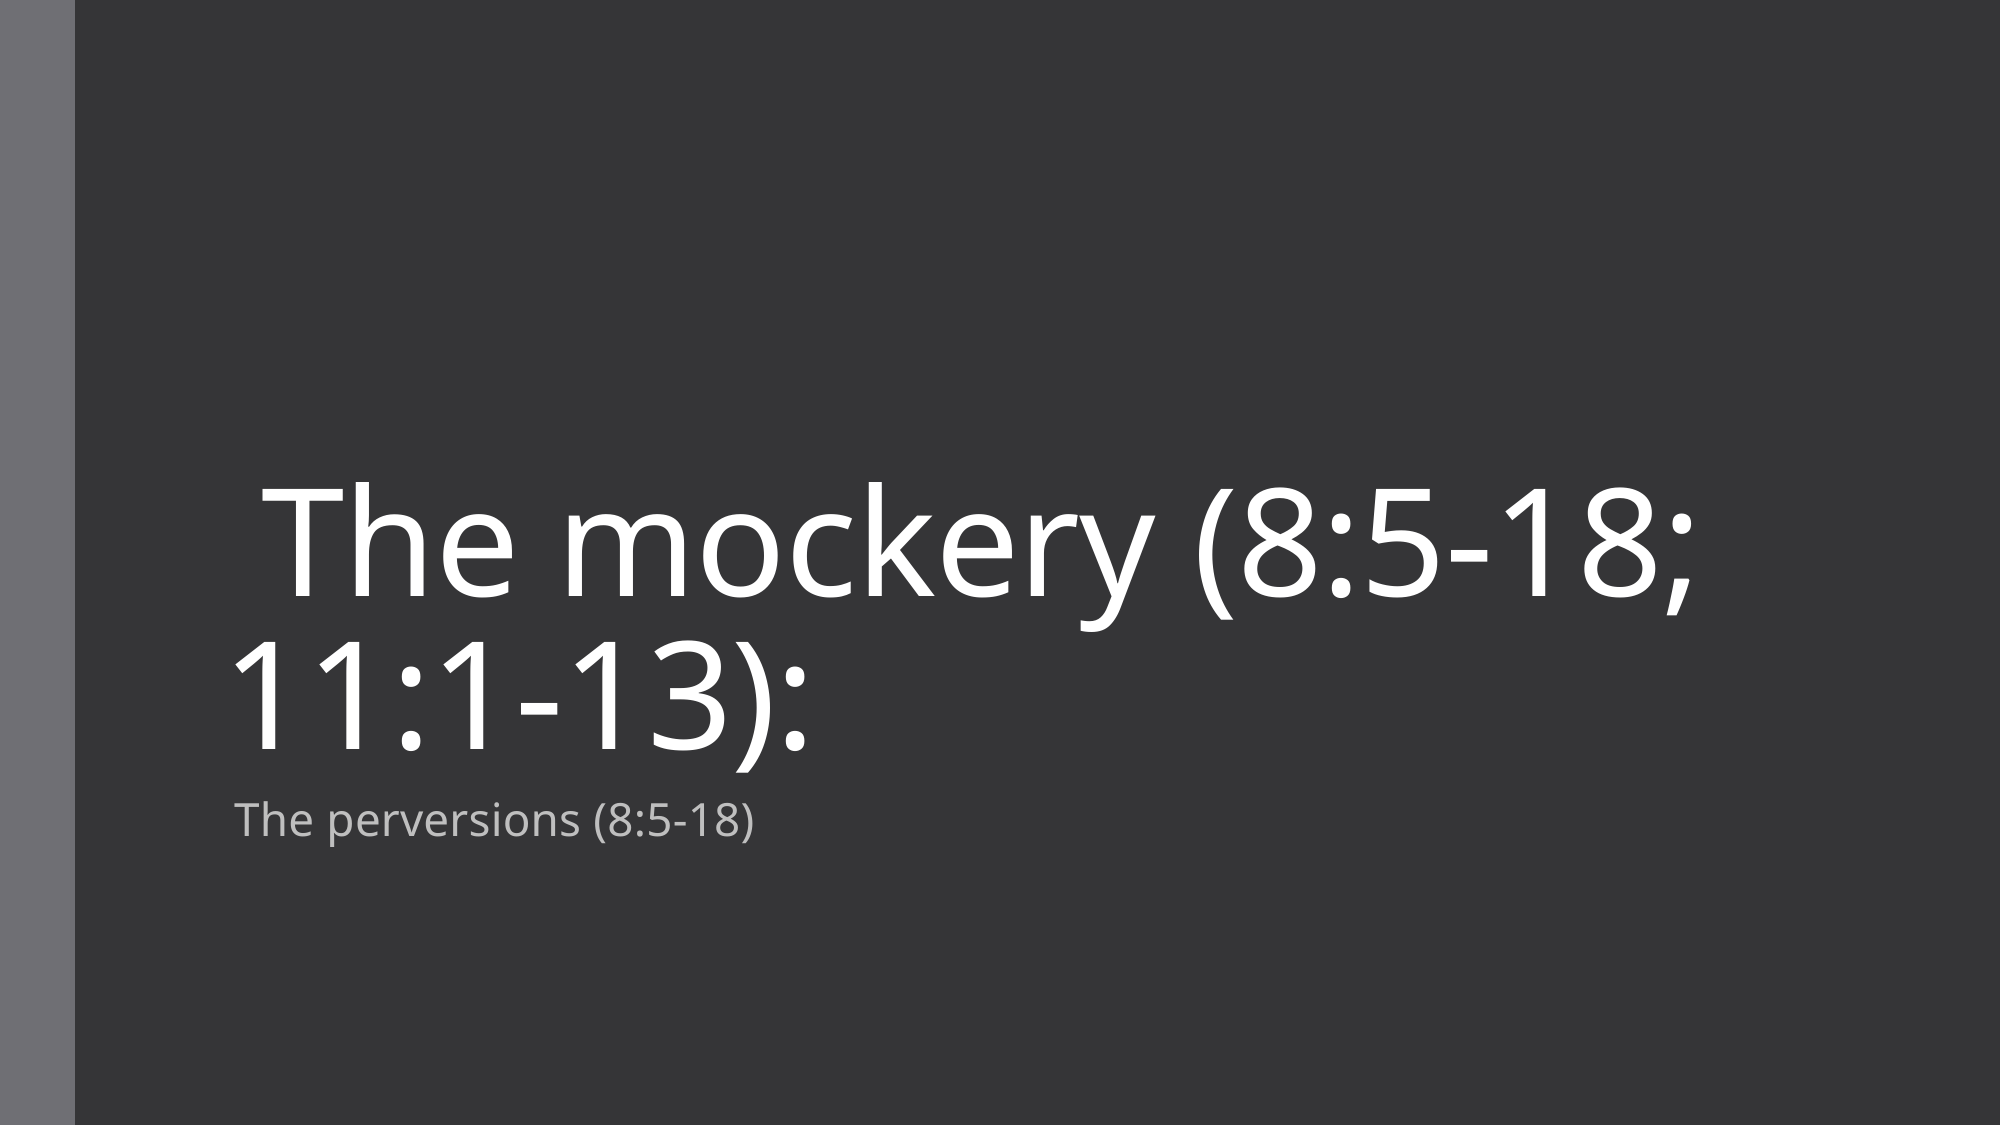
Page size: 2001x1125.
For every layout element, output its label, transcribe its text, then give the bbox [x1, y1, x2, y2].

title The mockery (8:5-18; 11:1-13): [206, 124, 1752, 787]
subtitle The perversions (8:5-18) [206, 787, 1752, 1066]
